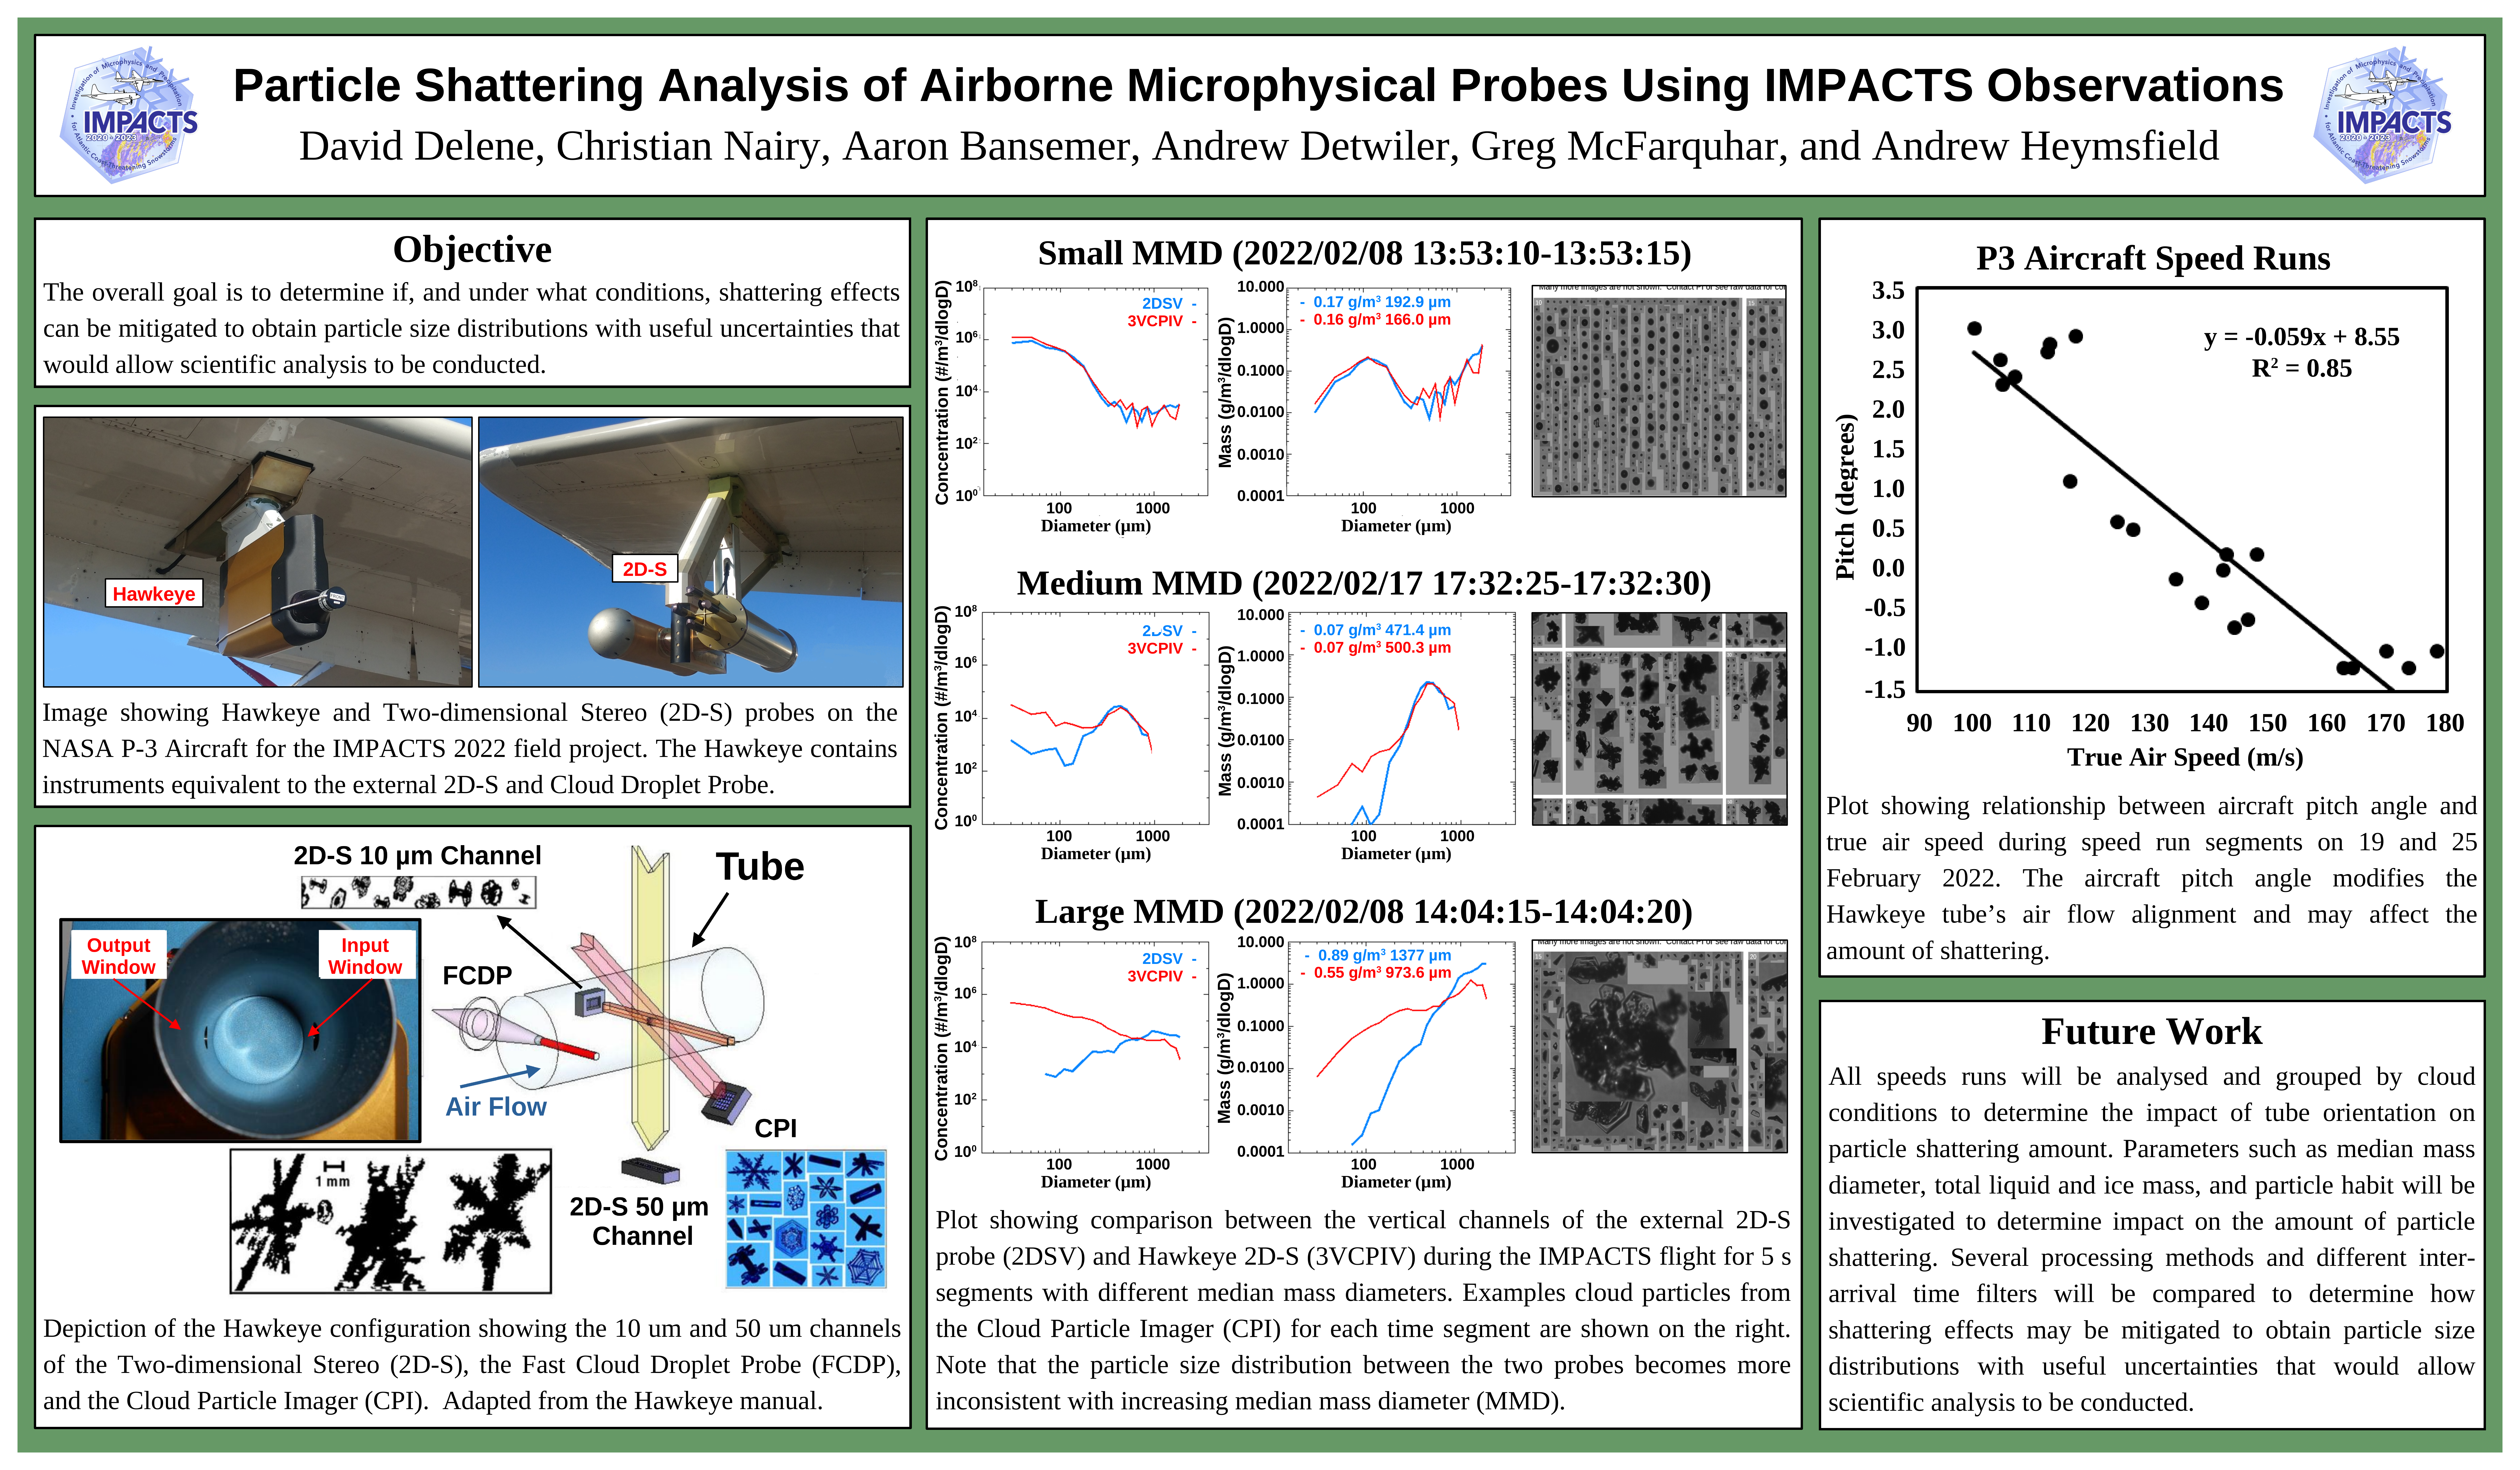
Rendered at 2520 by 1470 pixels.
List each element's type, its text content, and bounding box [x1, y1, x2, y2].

text_box 104 [953, 382, 980, 400]
text_box Plot showing relationship between aircraft pitch angle and true air speed during speed run segments on 19 and 25 February 2022. The aircraft pitch angle modifies the Hawkeye tube’s air flow alignment and may affect the amount of shattering. [1822, 780, 2483, 967]
picture [1533, 941, 1787, 1152]
text_box P3 Aircraft Speed Runs [1825, 234, 2483, 277]
text_box - 0.07 g/m3 471.4 µm - 0.07 g/m3 500.3 µm [1295, 621, 1452, 660]
text_box 102 [953, 760, 979, 778]
text_box [927, 219, 1802, 1429]
text_box [35, 177, 2485, 196]
text_box [35, 406, 910, 807]
text_box Small MMD (2022/02/08 13:53:10-13:53:15) [932, 229, 1798, 272]
text_box Image showing Hawkeye and Two-dimensional Stereo (2D-S) probes on the NASA P-3 Aircraft for the IMPACTS 2022 field project. The Hawkeye contains instruments equivalent to the external 2D-S and Cloud Droplet Probe. [38, 687, 904, 802]
text_box 100 [953, 812, 979, 830]
text_box 0.0100 [1236, 731, 1287, 749]
text_box Diameter (µm) [1323, 1172, 1470, 1194]
text_box Objective The overall goal is to determine if, and under what conditions, shattering effects can be mitigated to obtain particle size distributions with useful uncertainties that would allow scientific analysis to be conducted. [35, 219, 910, 387]
text_box 100 [953, 487, 980, 505]
text_box 1000 [1134, 499, 1172, 517]
text_box 106 [953, 654, 979, 672]
text_box Depiction of the Hawkeye configuration showing the 10 um and 50 um channels of the Two-dimensional Stereo (2D-S), the Fast Cloud Droplet Probe (FCDP), and the Cloud Particle Imager (CPI). Adapted from the Hawkeye manual. [38, 1303, 907, 1423]
text_box Mass (g/m3/dlogD) [1215, 275, 1240, 510]
text_box 1000 [1134, 1155, 1172, 1173]
text_box 104 [952, 1038, 979, 1056]
text_box 0.1000 [1236, 1017, 1287, 1035]
text_box 100 [952, 1143, 979, 1161]
picture [59, 45, 199, 185]
text_box 106 [952, 984, 979, 1003]
text_box 1.0000 [1236, 319, 1287, 337]
text_box 108 [953, 277, 980, 296]
picture [1533, 613, 1787, 824]
text_box Concentration (#/m3/dlogD) [931, 931, 957, 1166]
text_box [35, 826, 911, 1428]
text_box 90 100 110 120 130 140 150 160 170 180 [1899, 702, 2473, 740]
text_box -1.5 [1858, 669, 1913, 707]
text_box David Delene, Christian Nairy, Aaron Bansemer, Andrew Detwiler, Greg McFarquhar, and Andrew Heymsfield [2453, 116, 2485, 177]
text_box 2DSV - 3VCPIV - [1124, 295, 1197, 330]
picture [44, 418, 471, 686]
text_box 0.0001 [1236, 487, 1287, 505]
text_box Diameter (µm) [1022, 844, 1170, 865]
text_box 0.0010 [1236, 445, 1287, 464]
text_box 0.0100 [1236, 1058, 1287, 1076]
text_box [199, 112, 2313, 116]
text_box 2.0 [1858, 388, 1913, 426]
picture [931, 931, 1526, 1194]
text_box 100 [1040, 1155, 1079, 1173]
text_box 10.000 [1236, 933, 1287, 951]
picture [1533, 286, 1785, 496]
text_box 0.0100 [1236, 403, 1287, 421]
text_box 106 [953, 328, 980, 347]
text_box 2D-S [612, 554, 678, 582]
picture [936, 280, 1521, 532]
text_box 100 [1040, 499, 1079, 517]
text_box 102 [953, 434, 980, 453]
text_box 108 [953, 603, 979, 621]
text_box David Delene, Christian Nairy, Aaron Bansemer, Andrew Detwiler, Greg McFarquhar, and Andrew Heymsfield [199, 116, 2313, 177]
text_box - 0.17 g/m3 192.9 µm - 0.16 g/m3 166.0 µm [1295, 293, 1451, 332]
text_box - 0.89 g/m3 1377 µm - 0.55 g/m3 973.6 µm [1295, 946, 1452, 985]
text_box 0.1000 [1236, 690, 1287, 708]
text_box Diameter (µm) [1323, 516, 1470, 538]
text_box David Delene, Christian Nairy, Aaron Bansemer, Andrew Detwiler, Greg McFarquhar, and Andrew Heymsfield [35, 116, 59, 177]
text_box 1.0 [1858, 468, 1913, 505]
text_box 3.5 [1858, 270, 1913, 307]
text_box 100 [1344, 1155, 1383, 1173]
text_box 2DSV - 3VCPIV - [1124, 622, 1197, 657]
text_box Particle Shattering Analysis of Airborne Microphysical Probes Using IMPACTS Observations [35, 43, 2485, 112]
text_box Future Work All speeds runs will be analysed and grouped by cloud conditions to determine the impact of tube orientation on particle shattering amount. Parameters such as median mass diameter, total liquid and ice mass, and particle habit will be investigated to determine impact on the amount of particle shattering. Several processing methods and different inter-arrival time filters will be compared to determine how shattering effects may be mitigated to obtain particle size distributions with useful uncertainties that would allow scientific analysis to be conducted. [1820, 1001, 2485, 1429]
text_box True Air Speed (m/s) [1996, 740, 2376, 774]
picture [1833, 277, 2469, 774]
picture [479, 418, 902, 686]
text_box [35, 35, 2485, 43]
text_box 1000 [1438, 827, 1477, 845]
text_box Concentration (#/m3/dlogD) [932, 275, 957, 510]
text_box Diameter (µm) [1022, 1172, 1170, 1194]
text_box 10.000 [1236, 277, 1287, 295]
text_box 102 [952, 1090, 979, 1109]
text_box 2.5 [1858, 349, 1913, 386]
text_box 3.0 [1858, 309, 1913, 347]
text_box -1.0 [1858, 626, 1913, 664]
text_box -0.5 [1858, 587, 1913, 624]
text_box 104 [953, 707, 979, 726]
text_box Diameter (µm) [1323, 844, 1470, 865]
text_box y = -0.059x + 8.55 R2 = 0.85 [2183, 316, 2421, 385]
text_box 1000 [1134, 827, 1172, 845]
text_box 100 [1040, 827, 1079, 845]
text_box 1000 [1438, 1155, 1477, 1173]
text_box 1000 [1438, 499, 1477, 517]
text_box [2453, 112, 2485, 116]
picture [933, 605, 1534, 866]
text_box Large MMD (2022/02/08 14:04:15-14:04:20) [929, 888, 1800, 930]
text_box Hawkeye [105, 579, 203, 607]
text_box Mass (g/m3/dlogD) [1215, 604, 1240, 838]
picture [2313, 45, 2453, 185]
text_box 1.0000 [1236, 974, 1287, 992]
text_box 108 [952, 933, 979, 952]
text_box Plot showing comparison between the vertical channels of the external 2D-S probe (2DSV) and Hawkeye 2D-S (3VCPIV) during the IMPACTS flight for 5 s segments with different median mass diameters. Examples cloud particles from the Cloud Particle Imager (CPI) for each time segment are shown on the right. Note that the particle size distribution between the two probes becomes more inconsistent with increasing median mass diameter (MMD). [931, 1194, 1797, 1418]
text_box 0.0001 [1236, 1142, 1287, 1160]
text_box Diameter (µm) [1022, 516, 1170, 538]
text_box 2DSV - 3VCPIV - [1124, 950, 1197, 985]
text_box 1.5 [1858, 428, 1913, 466]
text_box 0.1000 [1236, 361, 1287, 379]
text_box 1.0000 [1236, 647, 1287, 665]
text_box Pitch (degrees) [1824, 392, 1862, 602]
text_box [1820, 219, 2485, 977]
text_box 0.0010 [1236, 1101, 1287, 1119]
text_box 0.0001 [1236, 815, 1287, 833]
text_box Mass (g/m3/dlogD) [1214, 931, 1239, 1166]
text_box Concentration (#/m3/dlogD) [931, 601, 956, 835]
text_box Medium MMD (2022/02/17 17:32:25-17:32:30) [929, 557, 1800, 605]
text_box 0.5 [1858, 508, 1913, 545]
text_box Diameter (µm) [1022, 538, 1170, 540]
text_box 10.000 [1236, 606, 1287, 624]
text_box [35, 112, 59, 116]
text_box 0.0010 [1236, 774, 1287, 792]
picture [52, 836, 893, 1302]
text_box 0.0 [1858, 547, 1913, 585]
text_box 100 [1344, 827, 1383, 845]
text_box 100 [1344, 499, 1383, 517]
